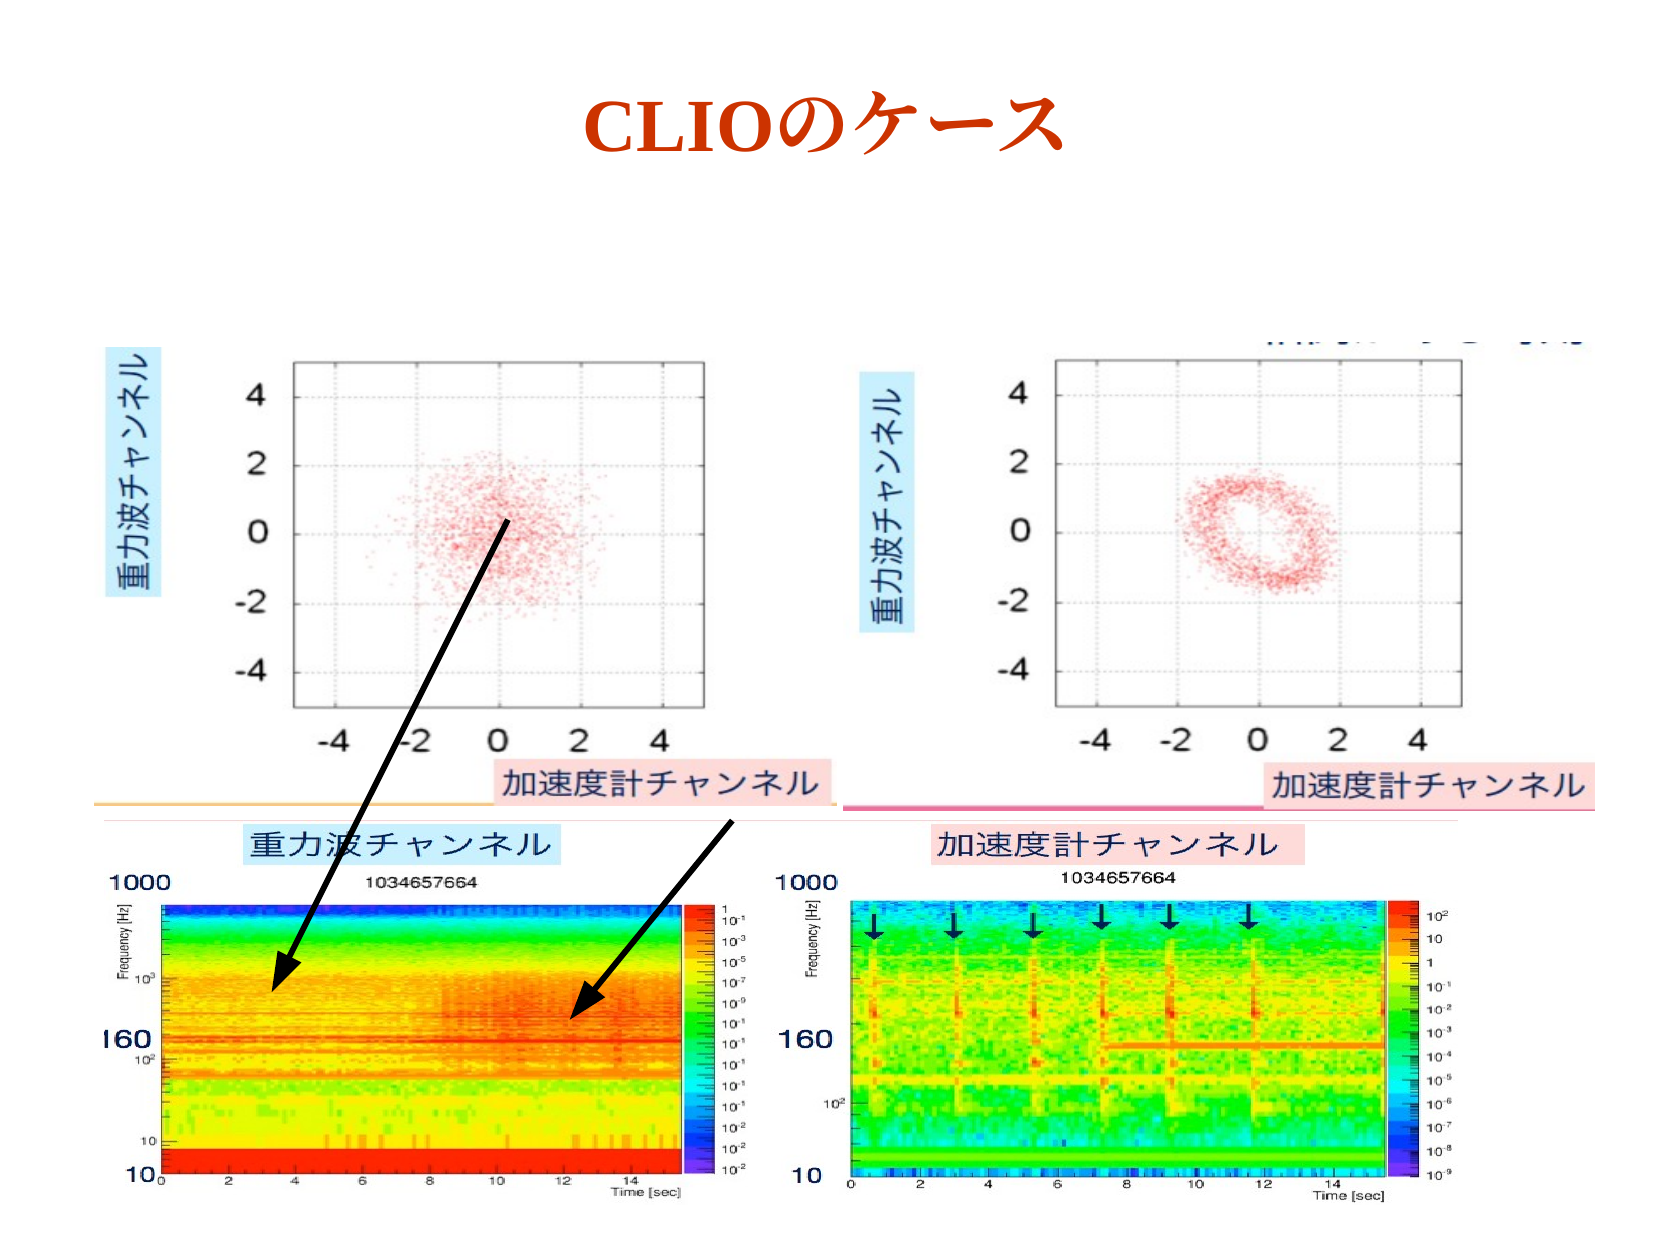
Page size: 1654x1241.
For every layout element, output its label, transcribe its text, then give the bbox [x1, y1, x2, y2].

picture [843, 342, 1595, 811]
title CLIOのケース [82, 49, 1571, 189]
picture [314, 820, 728, 916]
picture [94, 347, 837, 806]
picture [104, 820, 1458, 1205]
